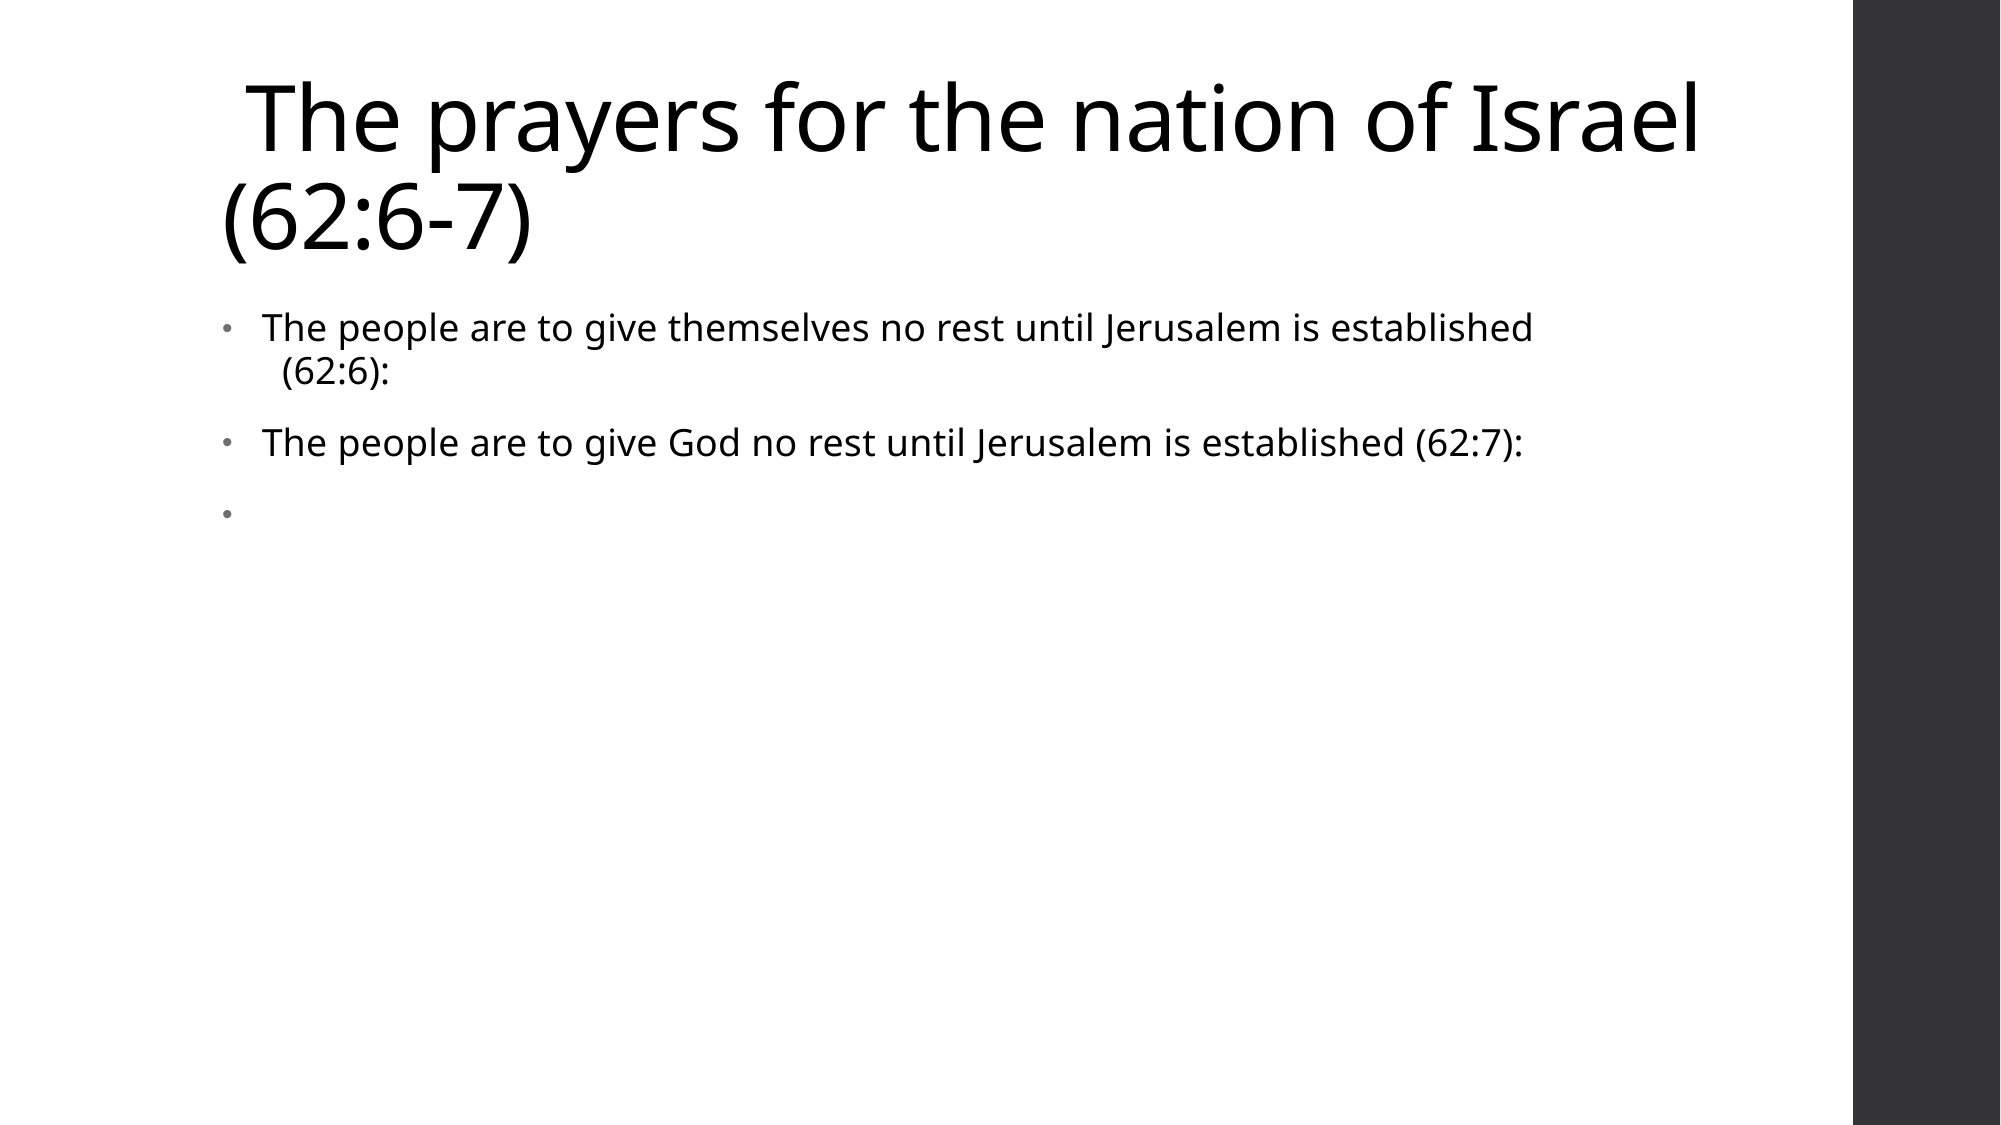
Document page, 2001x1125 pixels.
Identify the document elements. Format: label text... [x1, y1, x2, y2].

title The prayers for the nation of Israel (62:6-7) [206, 60, 1797, 278]
list The people are to give themselves no rest until Jerusalem is established (62:6): The people are to give God no rest until Jerusalem is established (62:7): [206, 299, 1617, 1014]
